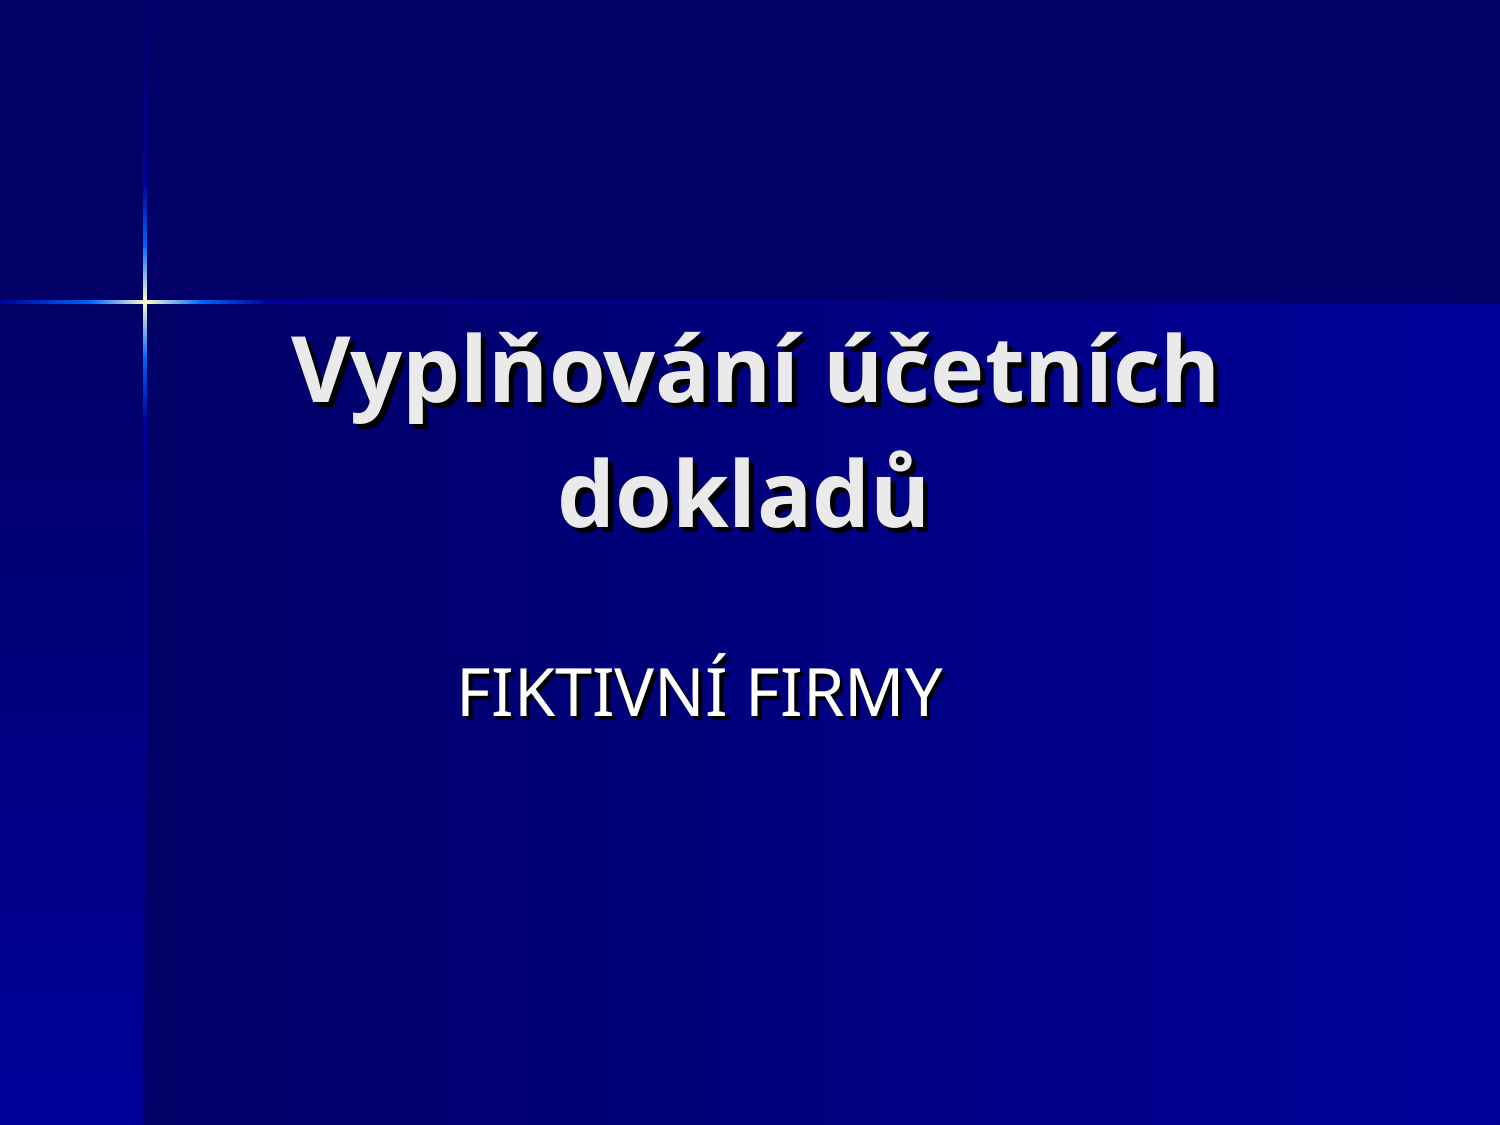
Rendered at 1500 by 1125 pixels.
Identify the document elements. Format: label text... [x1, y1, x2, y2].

subtitle FIKTIVNÍ FIRMY [174, 637, 1225, 926]
title Vyplňování účetních dokladů [174, 325, 1338, 563]
